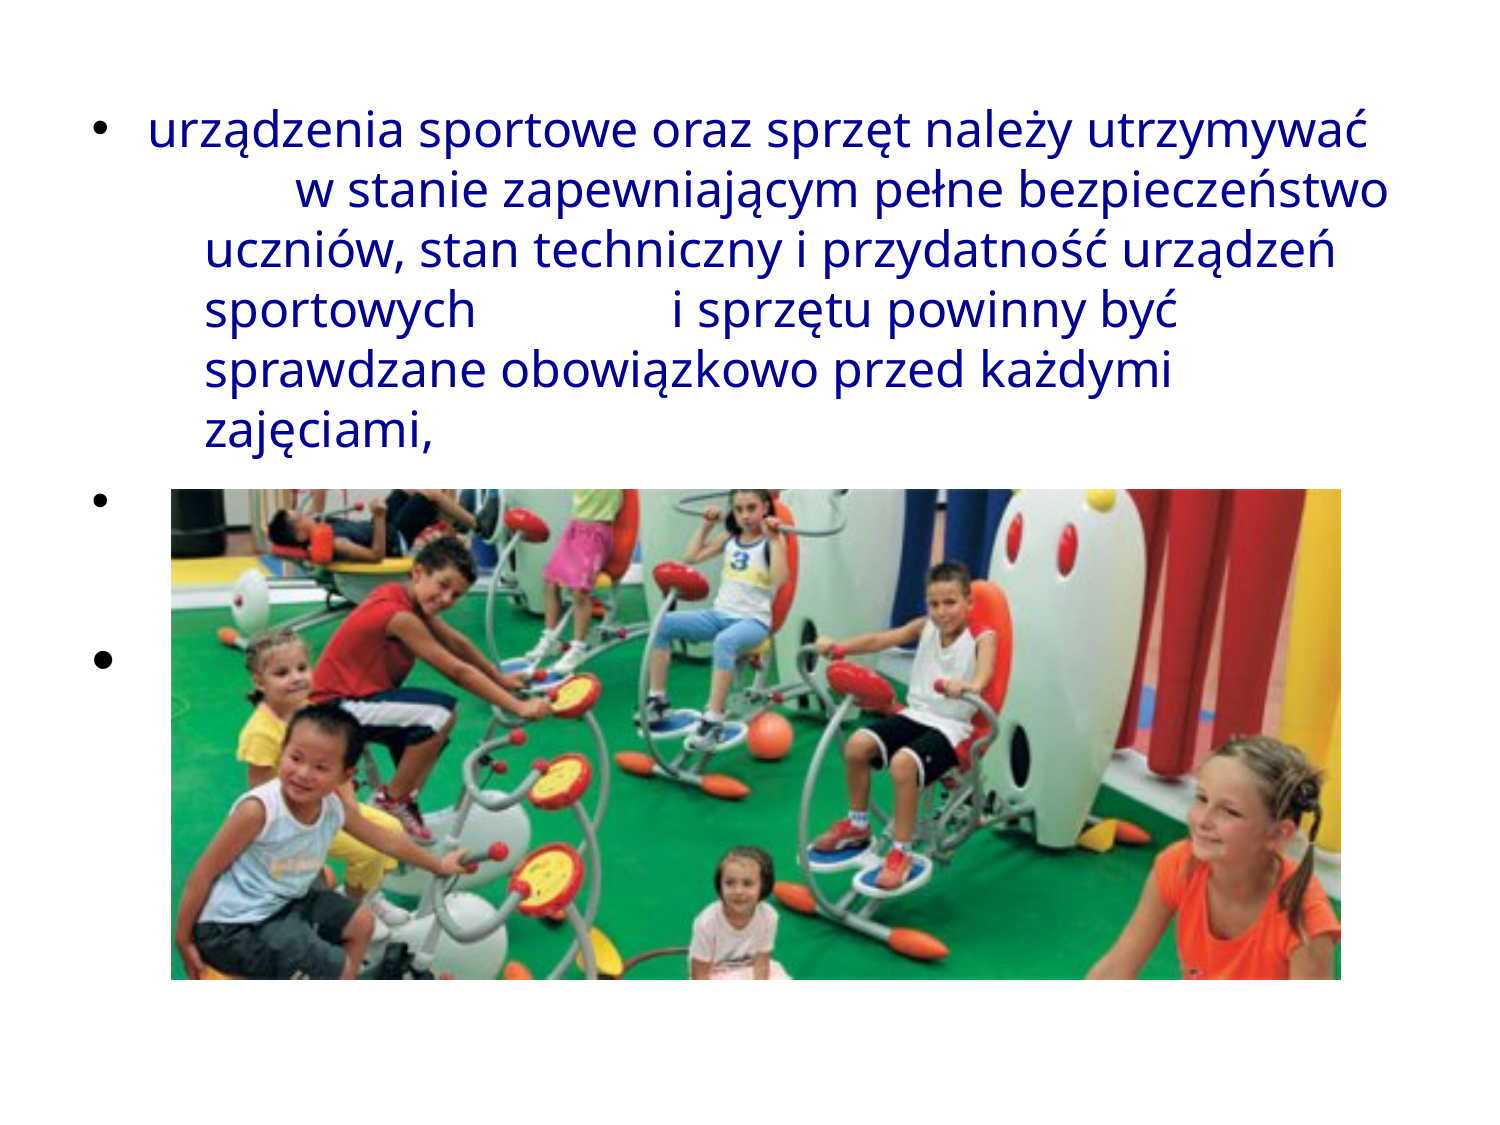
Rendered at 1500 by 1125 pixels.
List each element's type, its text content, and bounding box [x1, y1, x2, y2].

picture [171, 489, 1341, 980]
list urządzenia sportowe oraz sprzęt należy utrzymywać w stanie zapewniającym pełne bezpieczeństwo uczniów, stan techniczny i przydatność urządzeń sportowych i sprzętu powinny być sprawdzane obowiązkowo przed każdymi zajęciami, [76, 90, 1427, 833]
